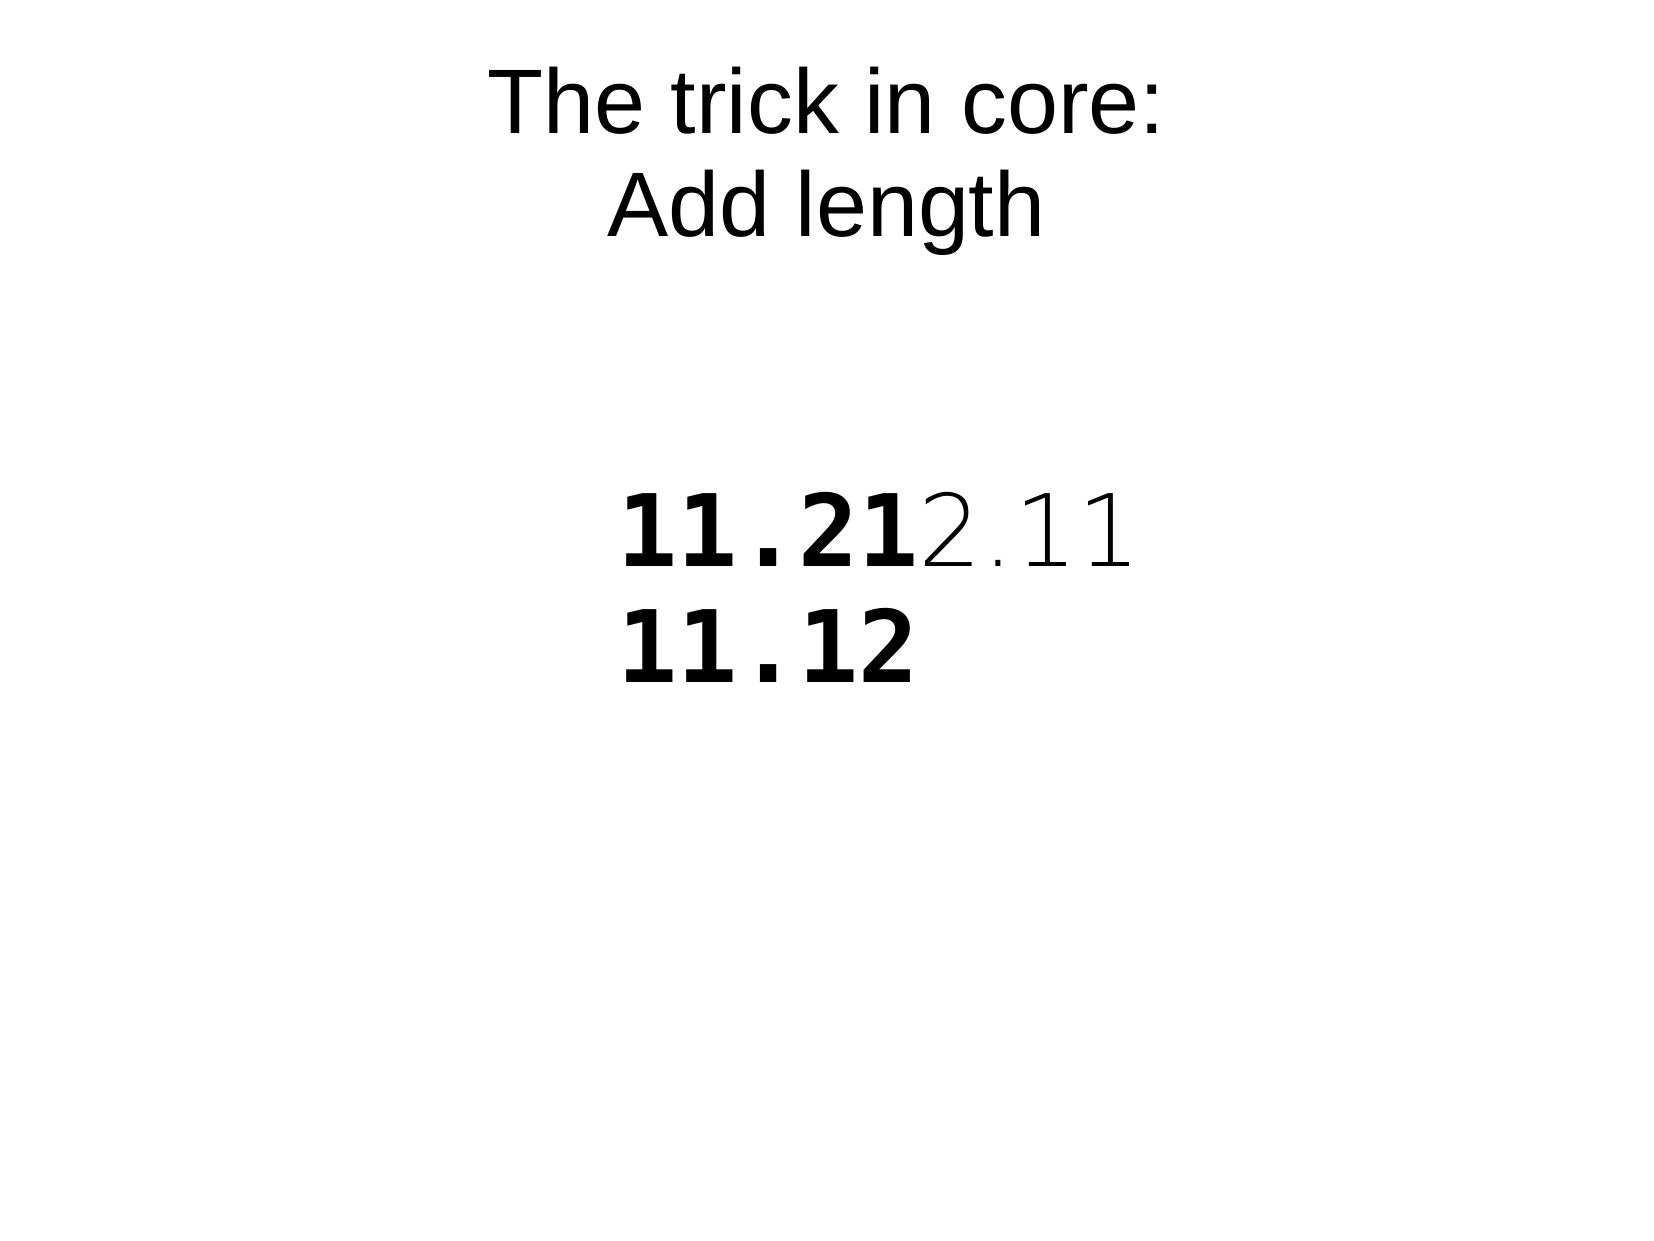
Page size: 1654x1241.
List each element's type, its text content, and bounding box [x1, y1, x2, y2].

title The trick in core: Add length [82, 39, 1571, 267]
text_box 11.212.11 11.12 [617, 473, 1171, 707]
